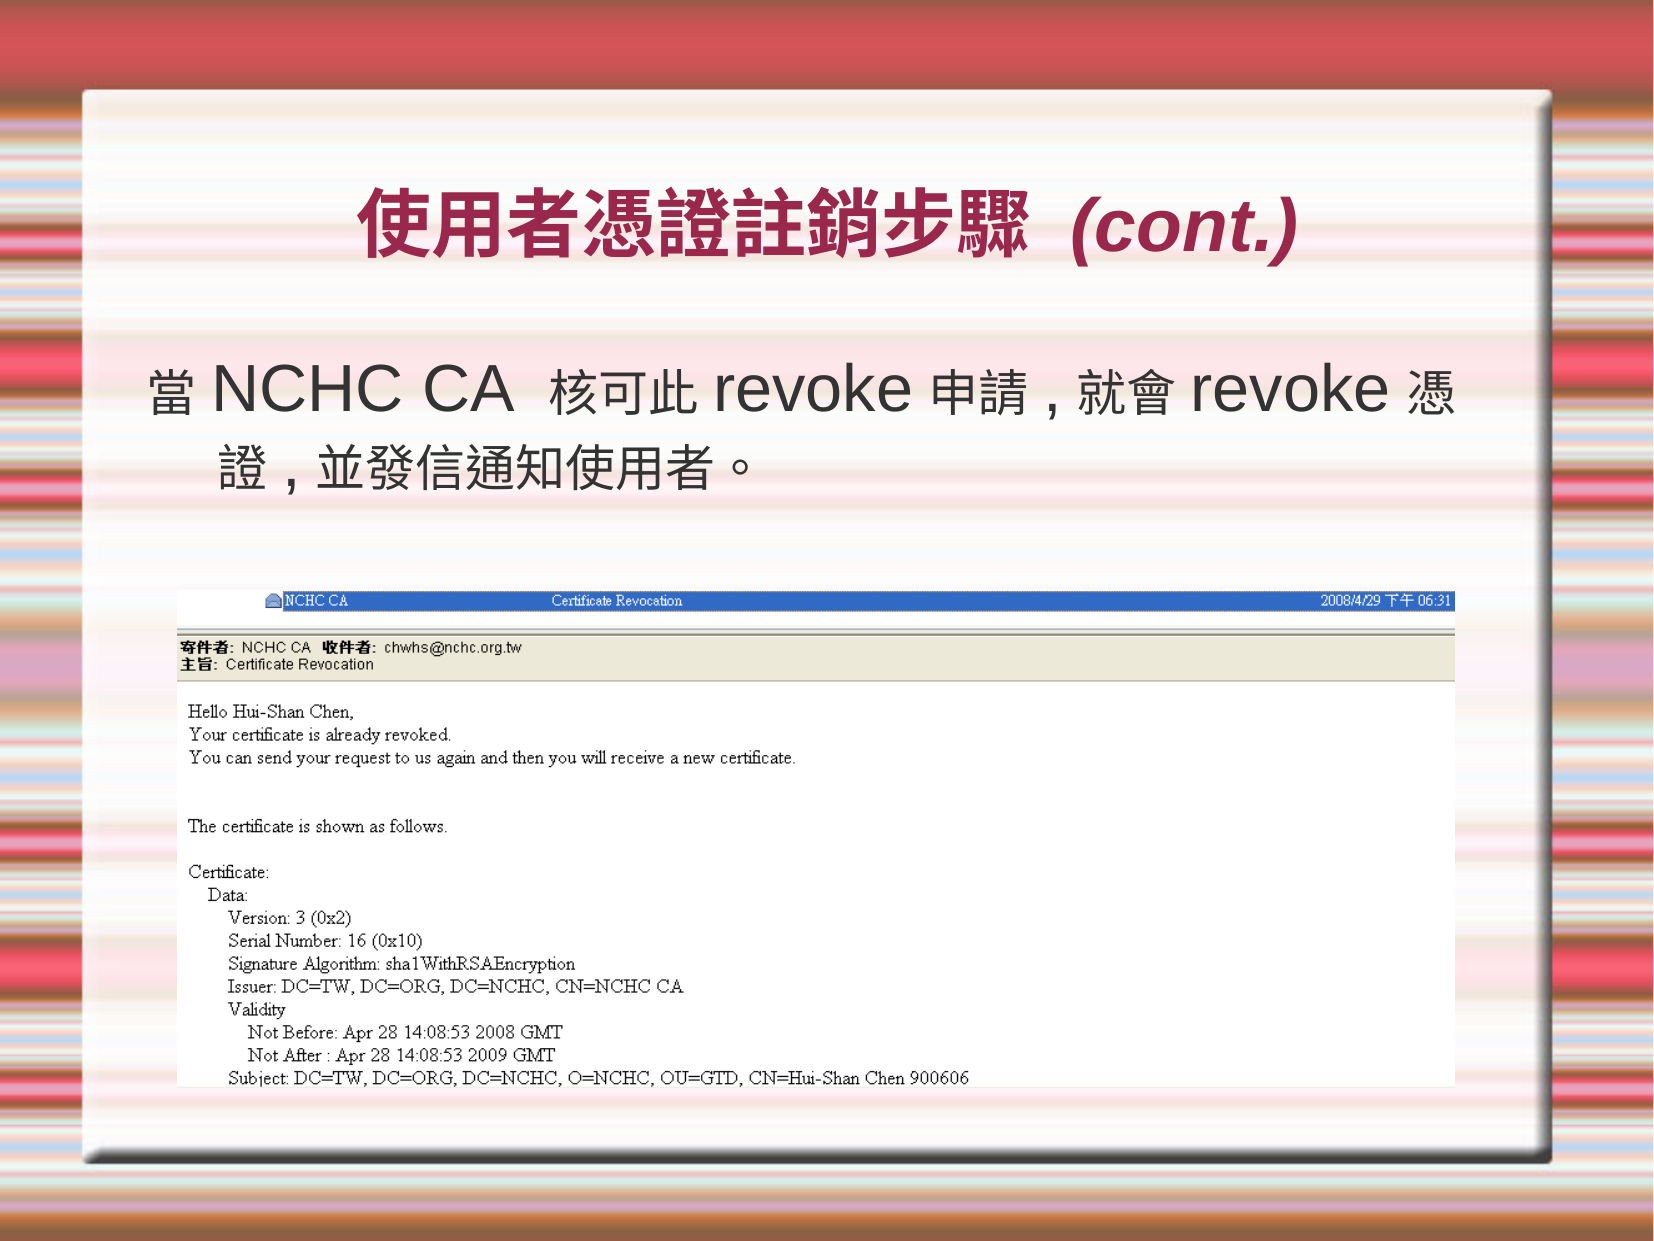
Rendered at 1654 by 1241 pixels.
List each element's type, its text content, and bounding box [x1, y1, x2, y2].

list 當NCHC CA 核可此revoke申請,就會revoke憑證,並發信通知使用者。 [134, 350, 1516, 1118]
title 使用者憑證註銷步驟 (cont.) [121, 122, 1534, 315]
picture [0, 0, 1654, 1241]
